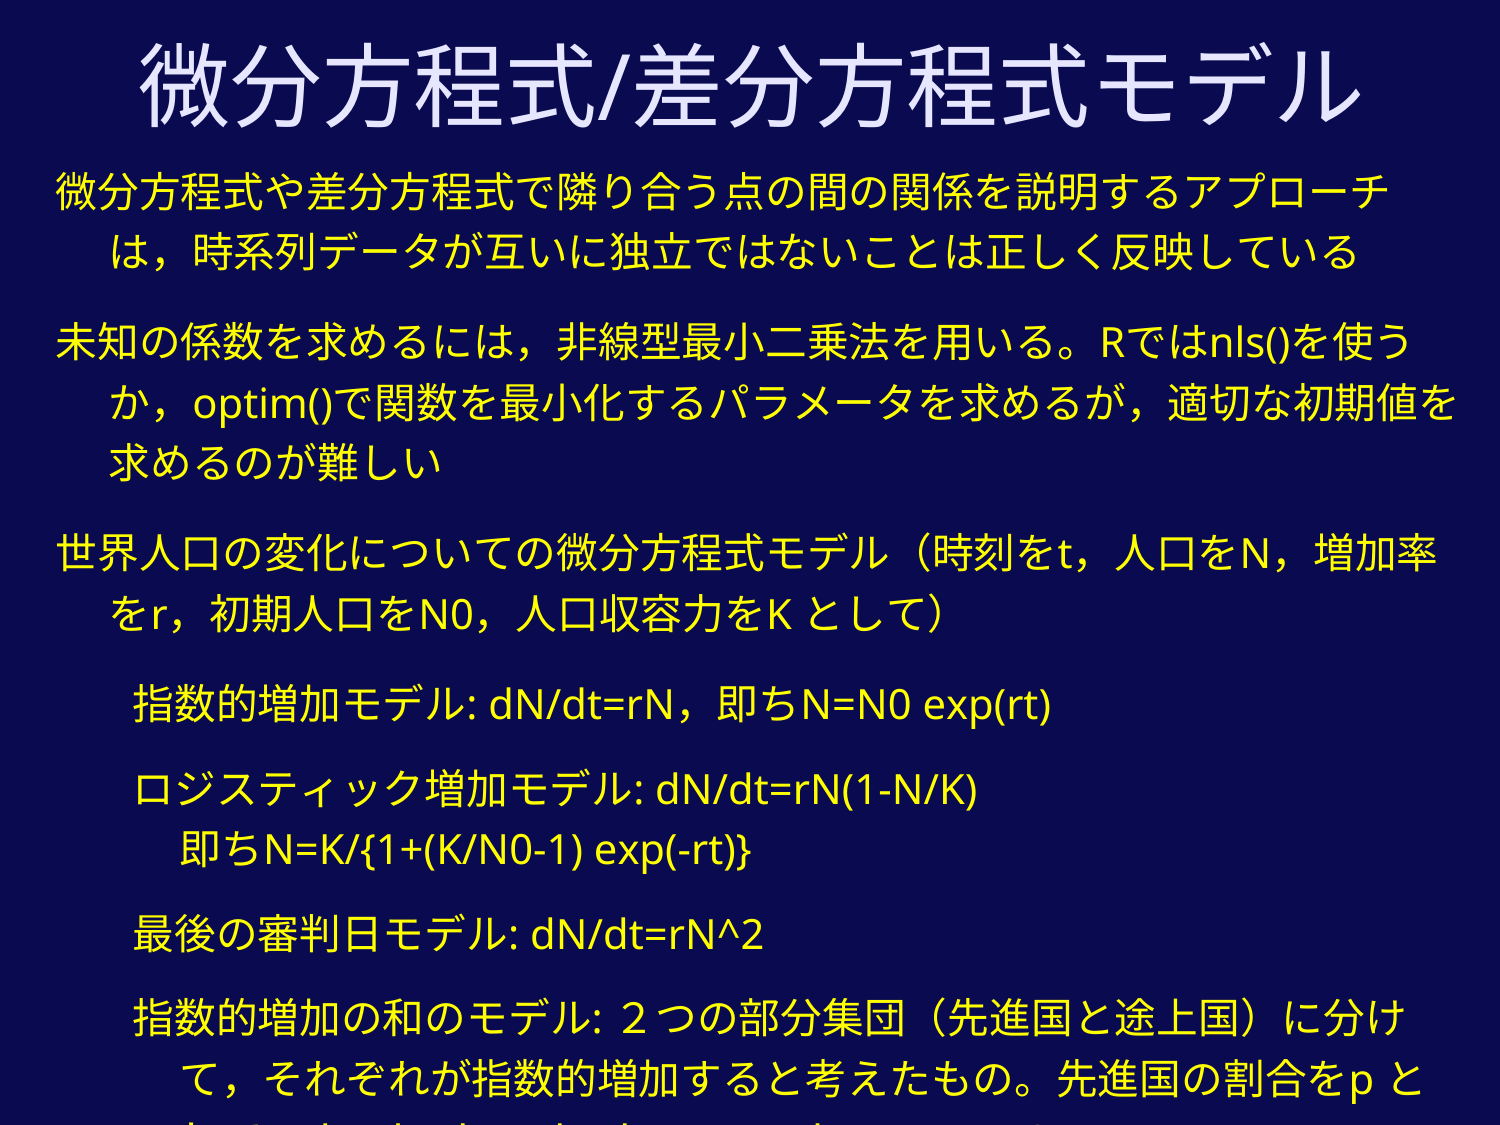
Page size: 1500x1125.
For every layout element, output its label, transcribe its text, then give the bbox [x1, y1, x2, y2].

title 微分方程式/差分方程式モデル [38, 13, 1467, 149]
list 微分方程式や差分方程式で隣り合う点の間の関係を説明するアプローチは，時系列データが互いに独立ではないことは正しく反映している 未知の係数を求めるには，非線型最小二乗法を用いる。Rではnls()を使うか，optim()で関数を最小化するパラメータを求めるが，適切な初期値を求めるのが難しい 世界人口の変化についての微分方程式モデル（時刻をt，人口をN，増加率をr，初期人口をN0，人口収容力をK として） 指数的増加モデル: dN/dt=rN，即ちN=N0 exp(rt) ロジスティック増加モデル: dN/dt=rN(1-N/K) 即ちN=K/{1+(K/N0-1) exp(-rt)} 最後の審判日モデル: dN/dt=rN^2 指数的増加の和のモデル: ２つの部分集団（先進国と途上国）に分けて，それぞれが指数的増加すると考えたもの。先進国の割合をp として，dN/dt=dN1/dt+dp(N-N1)/dt=r1N1+pr2(N-N1) 人口は整数なので，微分よりも差分と見るほうが本質的かもしれない。差分方程式ではカオスが起こることもある。 ただ，人口を数としてだけ見て，中身に踏み込んでいない点が限界 [37, 158, 1468, 1082]
